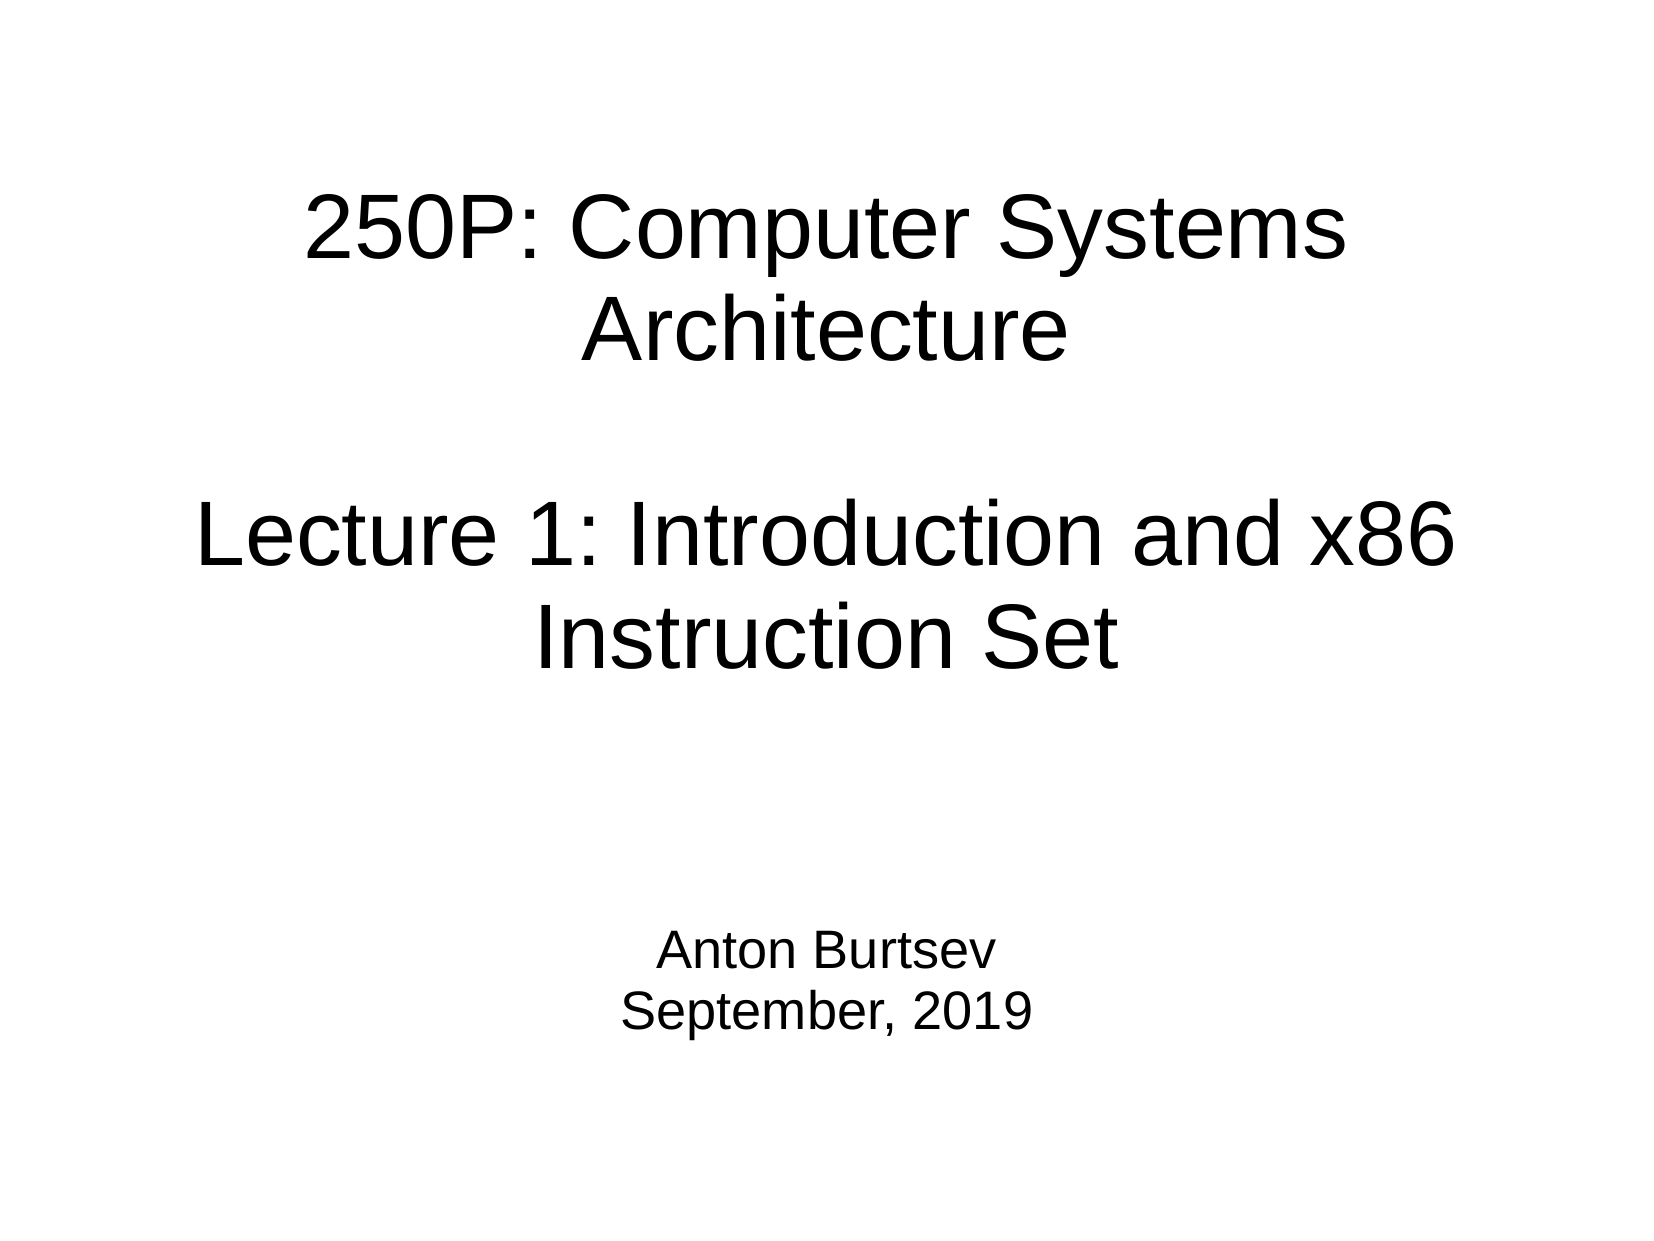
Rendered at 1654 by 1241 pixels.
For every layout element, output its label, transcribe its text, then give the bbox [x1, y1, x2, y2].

subtitle Anton Burtsev September, 2019 [82, 637, 1571, 1109]
title 250P: Computer Systems Architecture Lecture 1: Introduction and x86 Instruction Set [82, 113, 1571, 637]
